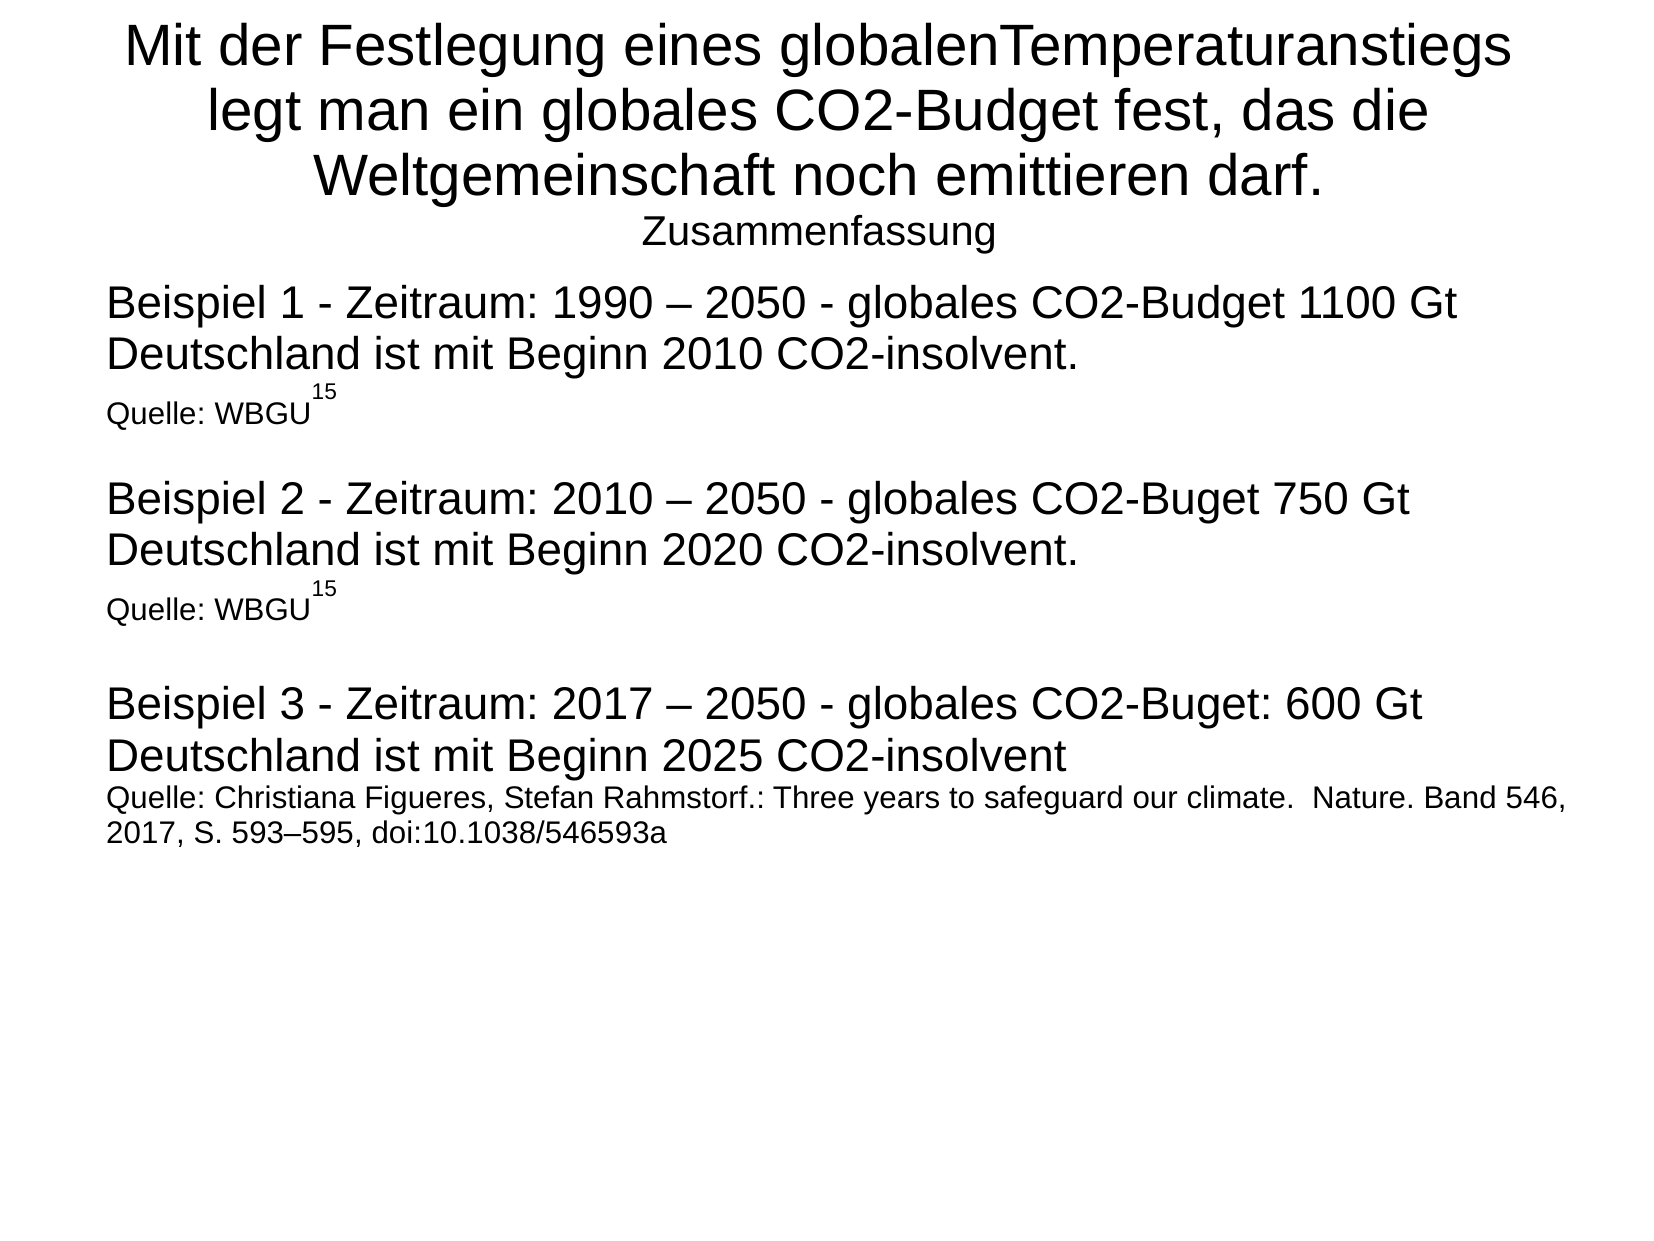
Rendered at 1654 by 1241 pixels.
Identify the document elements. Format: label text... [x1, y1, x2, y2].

title Mit der Festlegung eines globalenTemperaturanstiegs legt man ein globales CO2-Budget fest, das die Weltgemeinschaft noch emittieren darf. Zusammenfassung [75, 12, 1564, 255]
subtitle Beispiel 1 - Zeitraum: 1990 – 2050 - globales CO2-Budget 1100 Gt Deutschland ist mit Beginn 2010 CO2-insolvent. Quelle: WBGU15 Beispiel 2 - Zeitraum: 2010 – 2050 - globales CO2-Buget 750 Gt Deutschland ist mit Beginn 2020 CO2-insolvent. Quelle: WBGU15 Beispiel 3 - Zeitraum: 2017 – 2050 - globales CO2-Buget: 600 Gt Deutschland ist mit Beginn 2025 CO2-insolvent Quelle: Christiana Figueres, Stefan Rahmstorf.: Three years to safeguard our climate. Nature. Band 546, 2017, S. 593–595, doi:10.1038/546593a [106, 276, 1595, 928]
